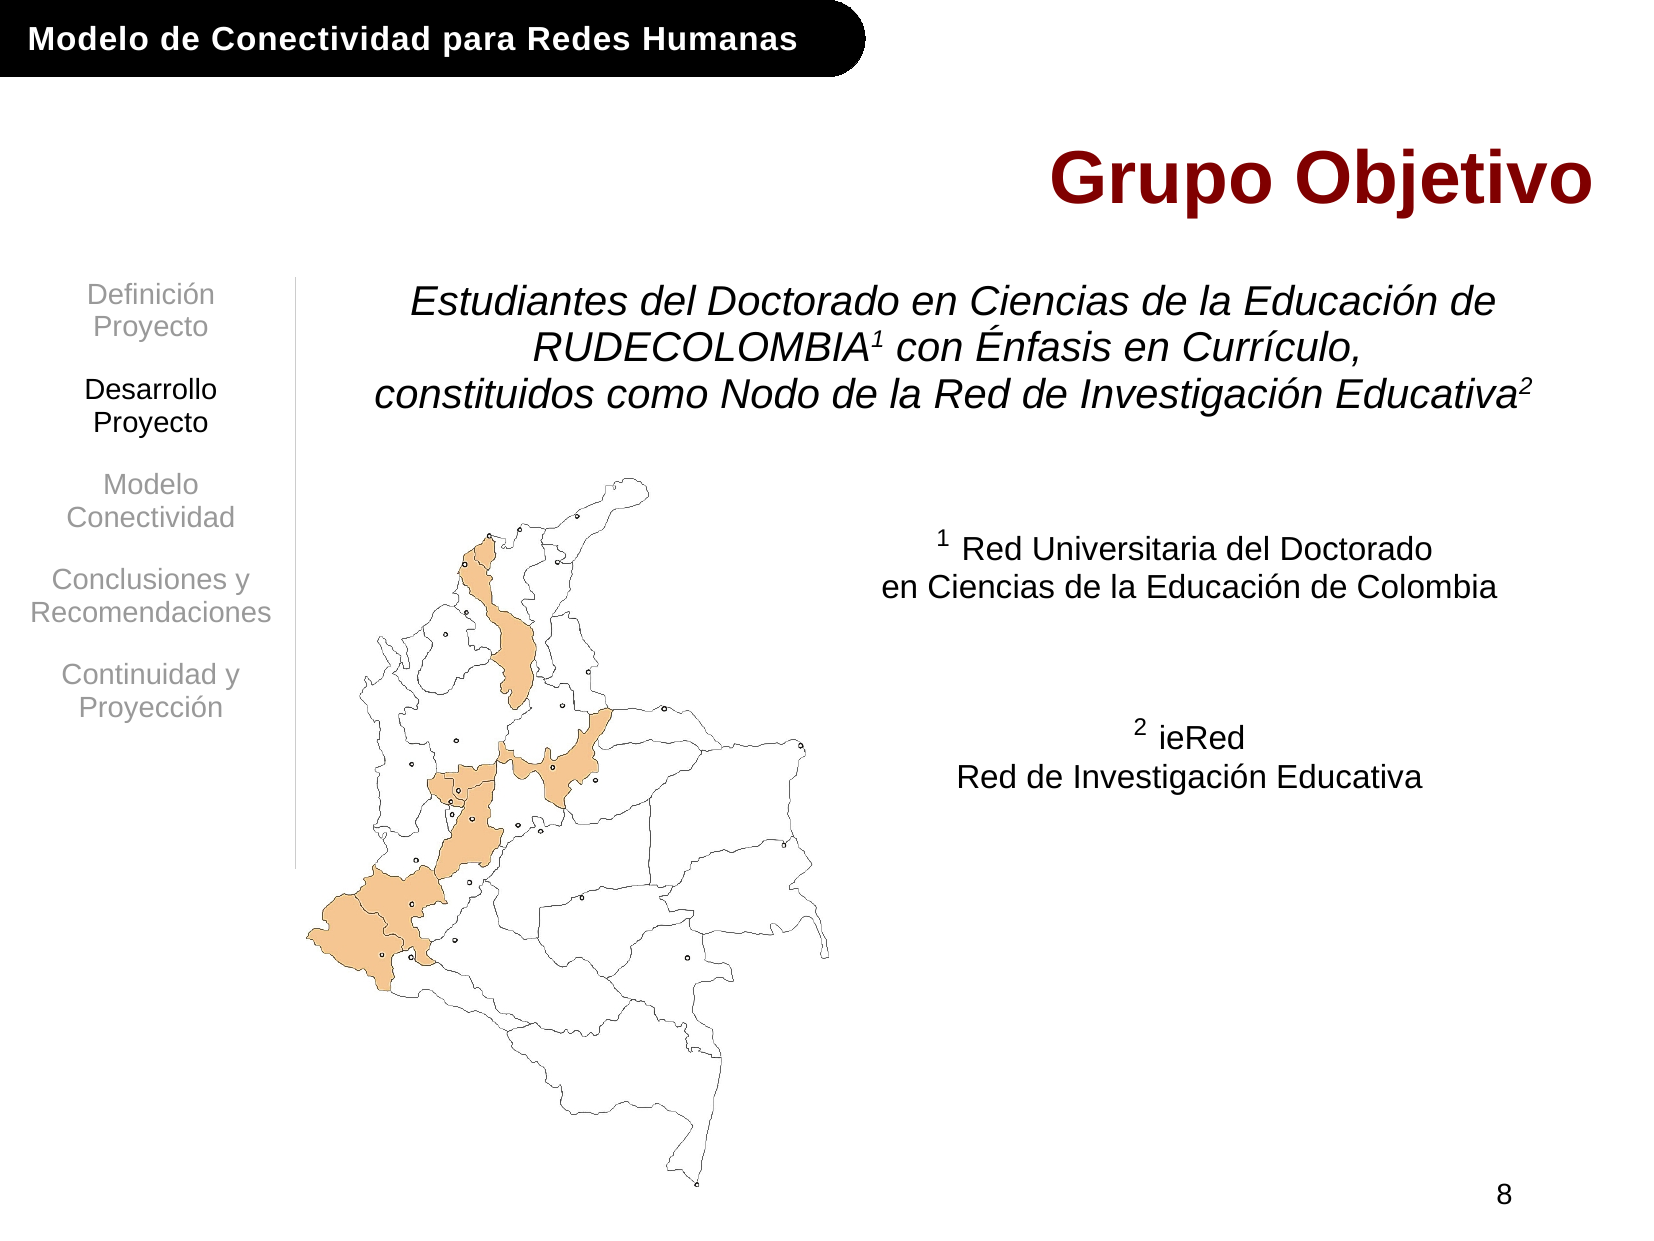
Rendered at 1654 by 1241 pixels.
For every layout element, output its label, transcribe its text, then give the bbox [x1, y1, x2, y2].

list Estudiantes del Doctorado en Ciencias de la Educación de RUDECOLOMBIA1 con Énfasis en Currículo, constituidos como Nodo de la Red de Investigación Educativa2 1 Red Universitaria del Doctorado en Ciencias de la Educación de Colombia 2 ieRed Red de Investigación Educativa [312, 277, 1595, 1142]
title Grupo Objetivo [118, 118, 1595, 237]
list Definición Proyecto Desarrollo Proyecto Modelo Conectividad Conclusiones y Recomendaciones Continuidad y Proyección [17, 277, 285, 862]
picture [306, 478, 829, 1188]
